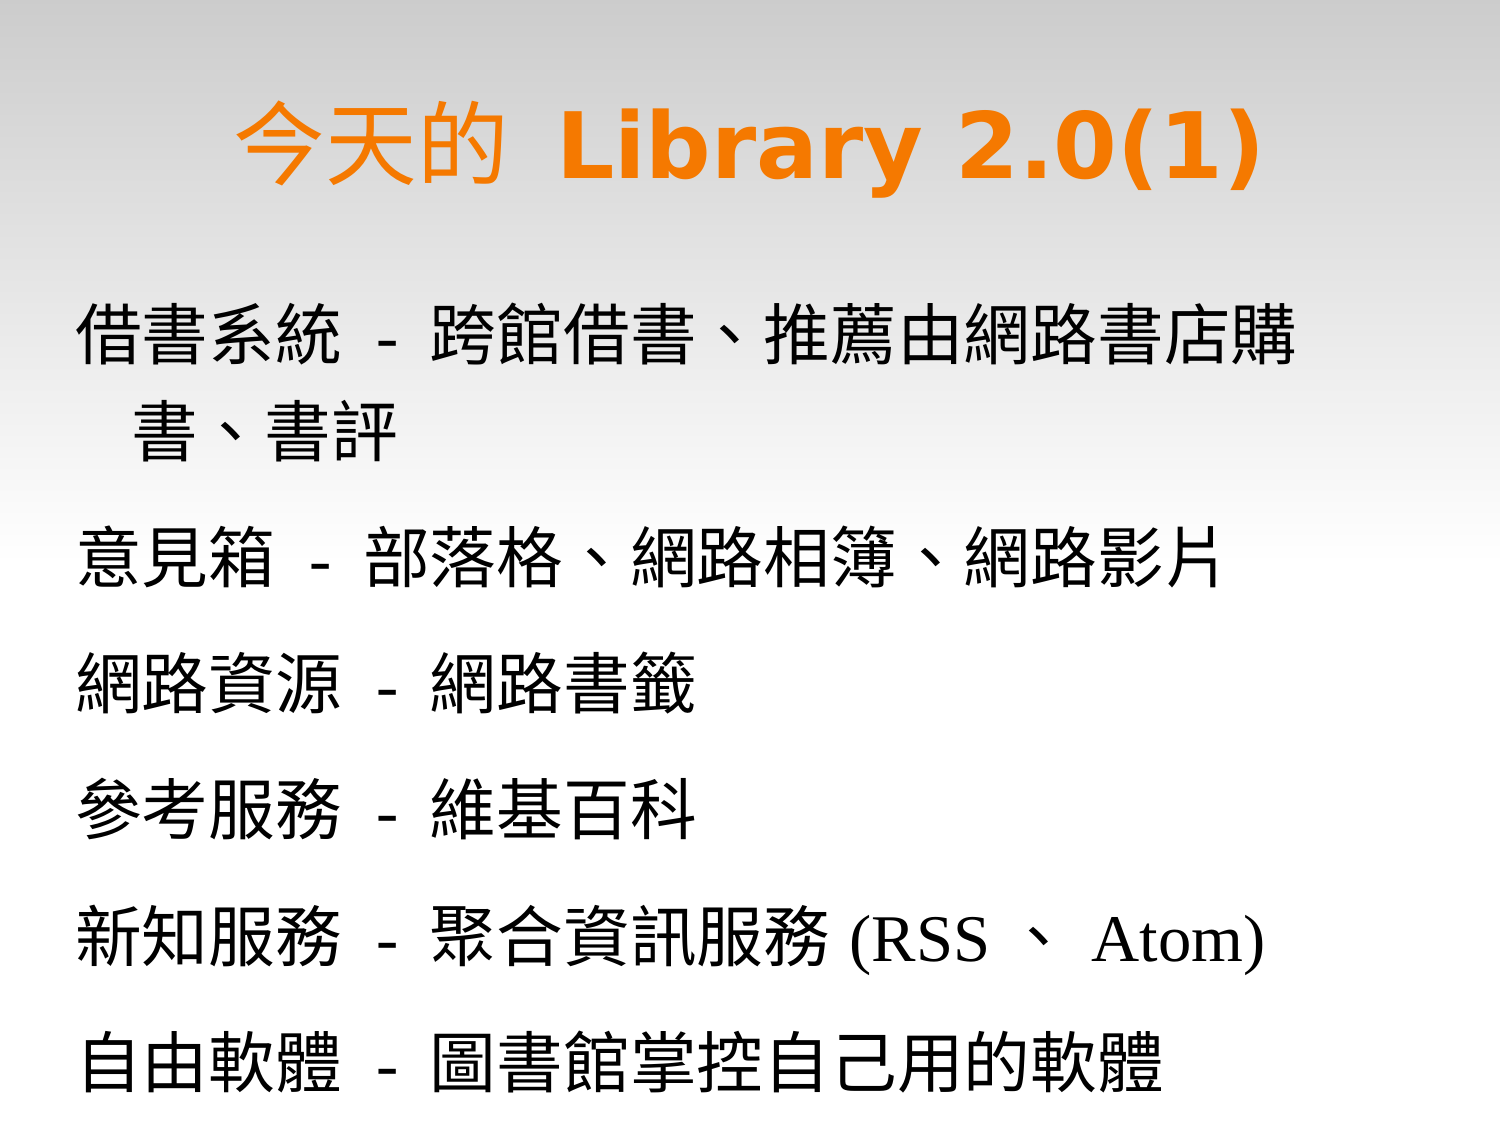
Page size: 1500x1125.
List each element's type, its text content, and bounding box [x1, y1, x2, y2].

list 借書系統 - 跨館借書、推薦由網路書店購書、書評 意見箱 - 部落格、網路相簿、網路影片 網路資源 - 網路書籤 參考服務 - 維基百科 新知服務 - 聚合資訊服務(RSS、Atom) 自由軟體 - 圖書館掌控自己用的軟體(Koha、Evergreen) [75, 282, 1426, 1001]
title 今天的 Library 2.0(1) [75, 44, 1425, 233]
